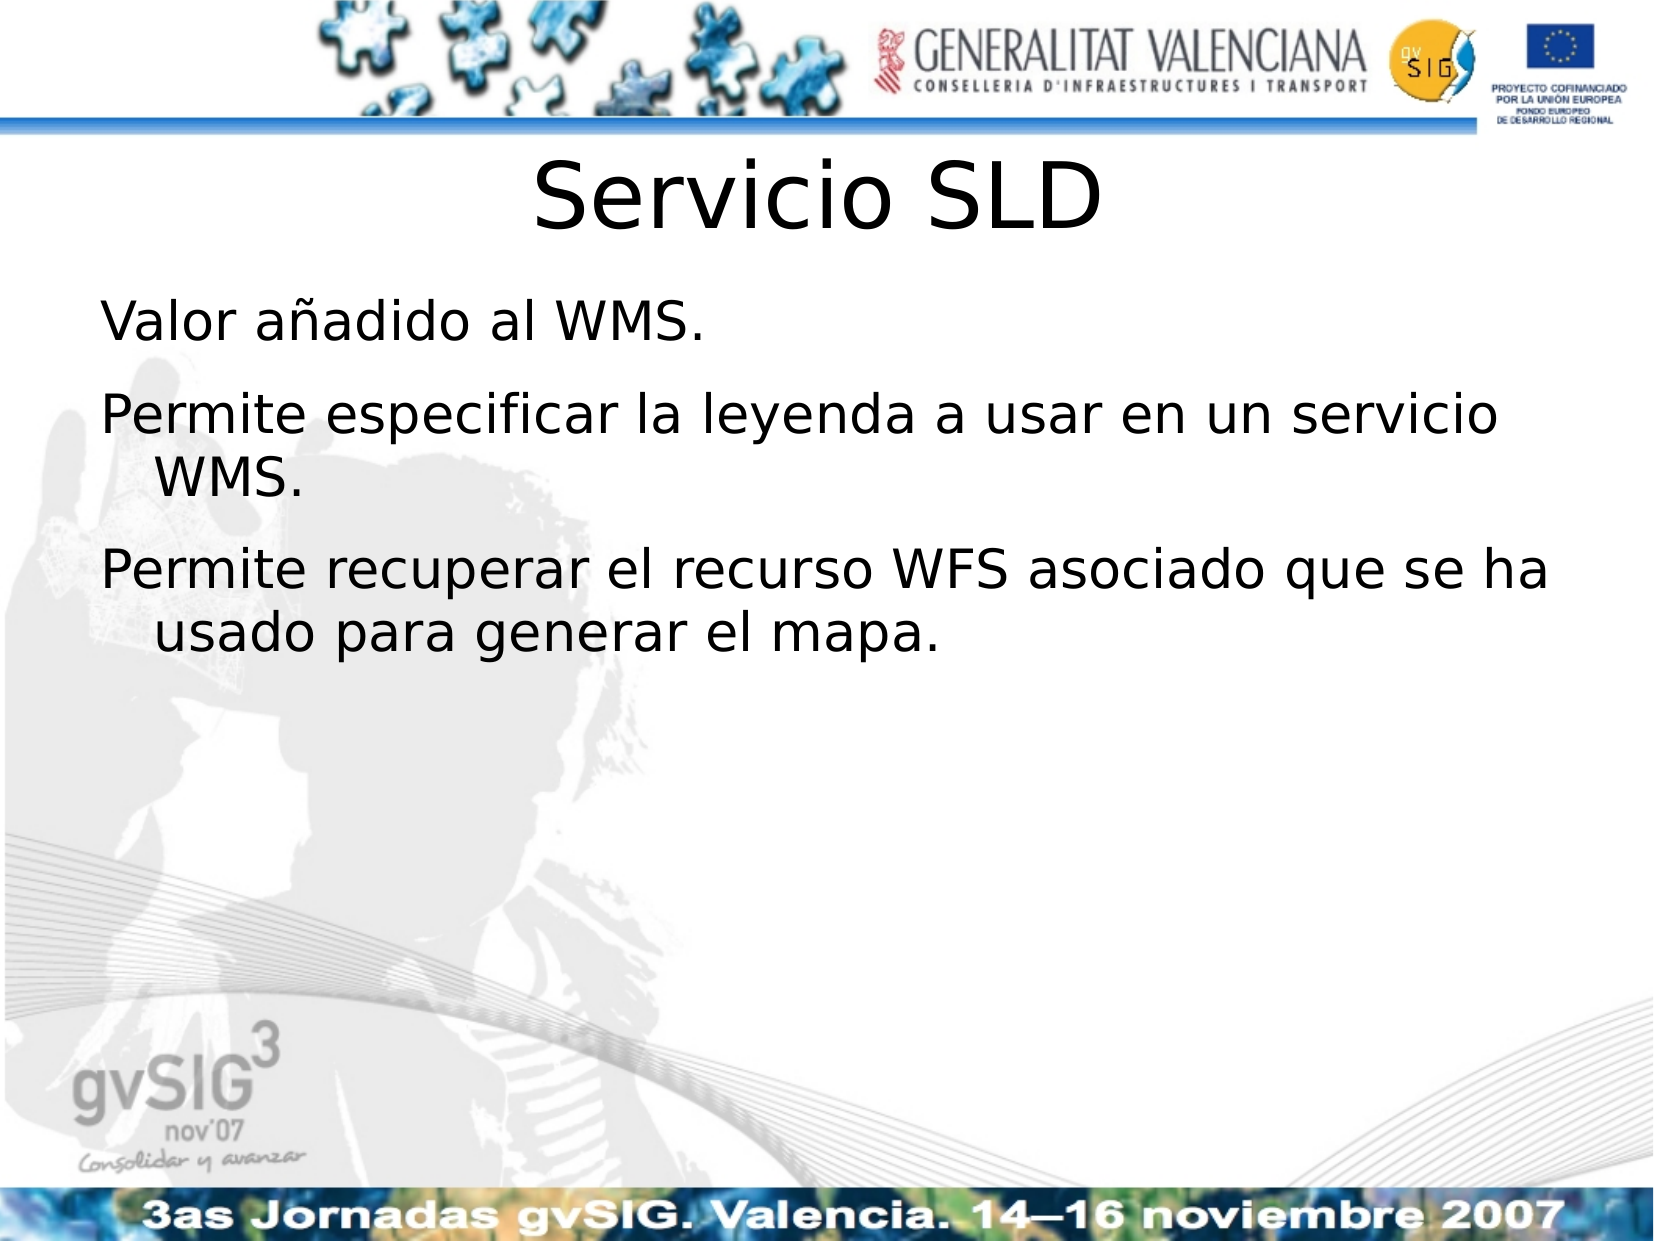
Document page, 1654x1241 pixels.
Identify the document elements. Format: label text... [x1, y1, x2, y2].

title Servicio SLD [75, 92, 1563, 301]
picture [0, 0, 1654, 1241]
list Valor añadido al WMS. Permite especificar la leyenda a usar en un servicio WMS. Permite recuperar el recurso WFS asociado que se ha usado para generar el mapa. [82, 290, 1571, 1109]
